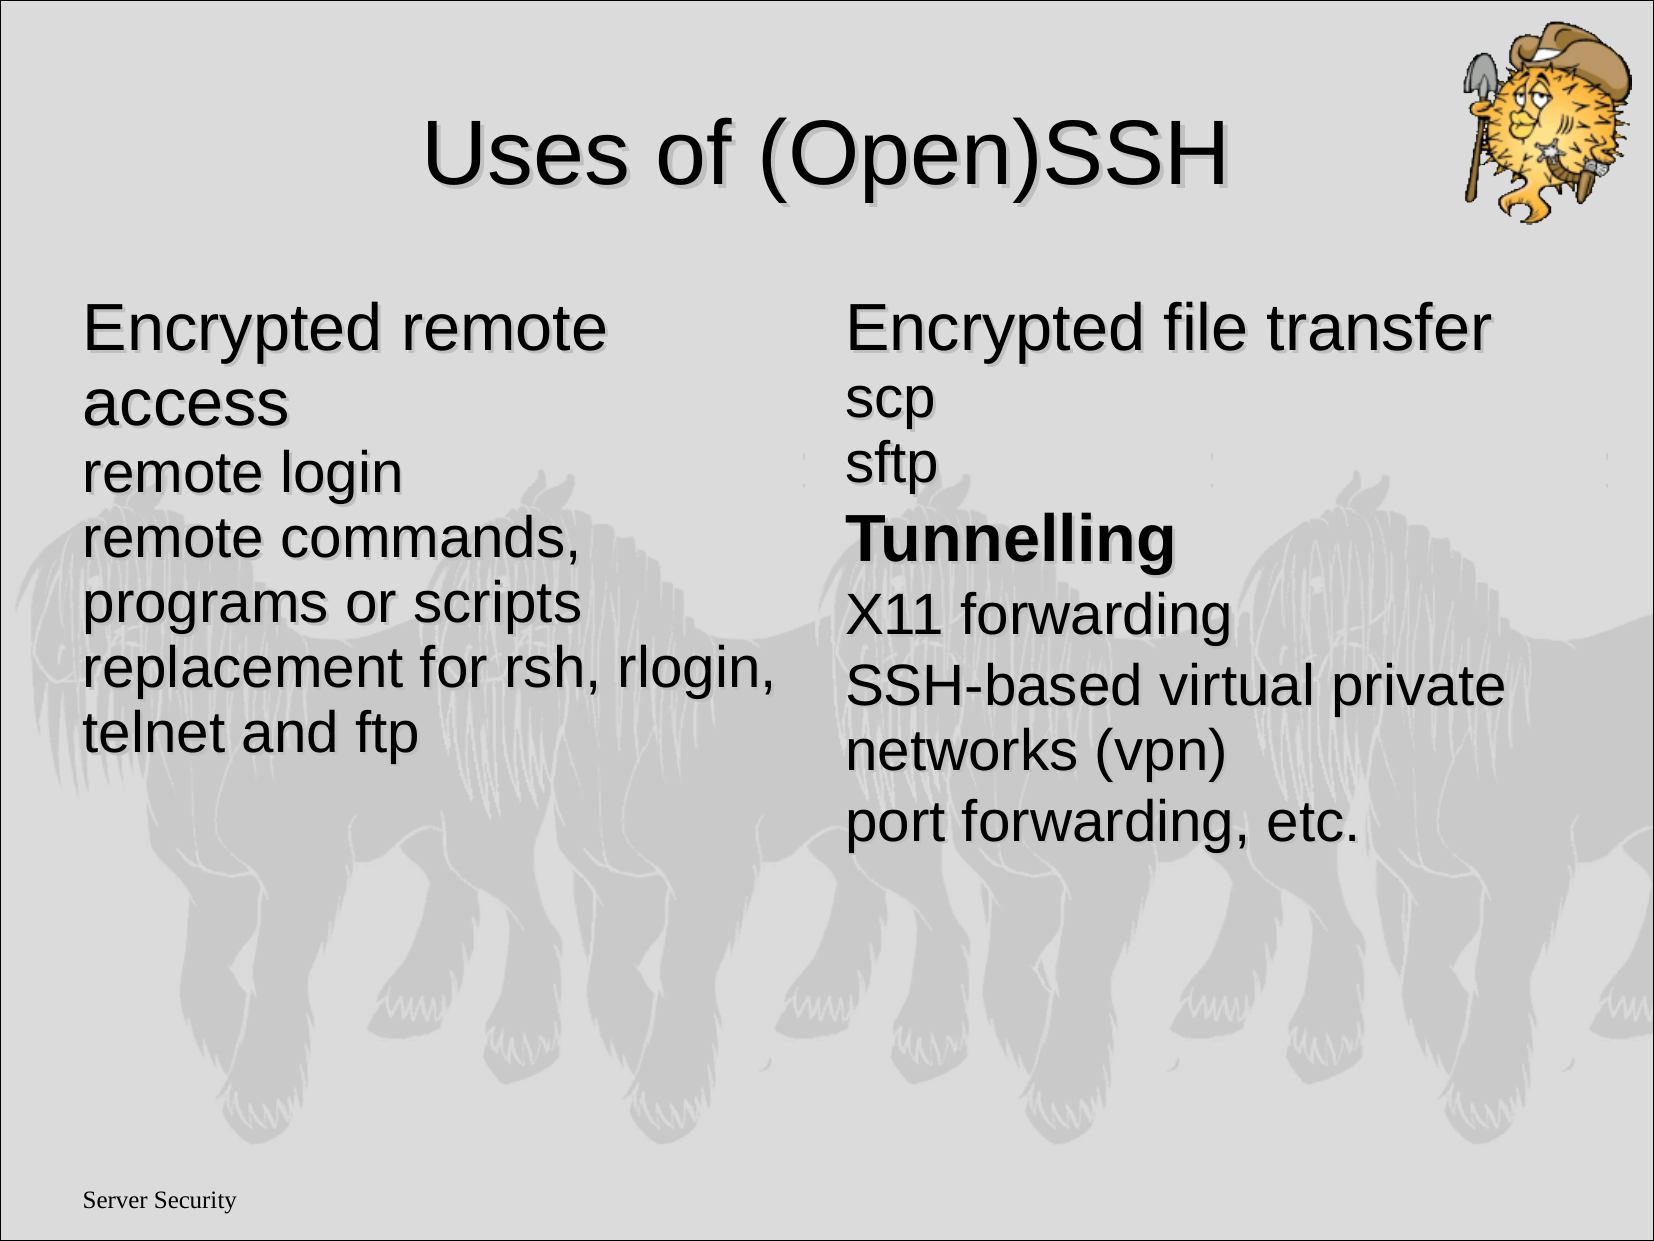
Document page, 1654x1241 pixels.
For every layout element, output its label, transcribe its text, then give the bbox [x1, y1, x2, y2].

list Encrypted file transfer scp sftp Tunnelling X11 forwarding SSH-based virtual private networks (vpn) port forwarding, etc. [845, 290, 1572, 1094]
title Uses of (Open)SSH [82, 49, 1571, 257]
list Encrypted remote access remote login remote commands, programs or scripts replacement for rsh, rlogin, telnet and ftp [82, 290, 809, 1109]
picture [1462, 20, 1632, 225]
